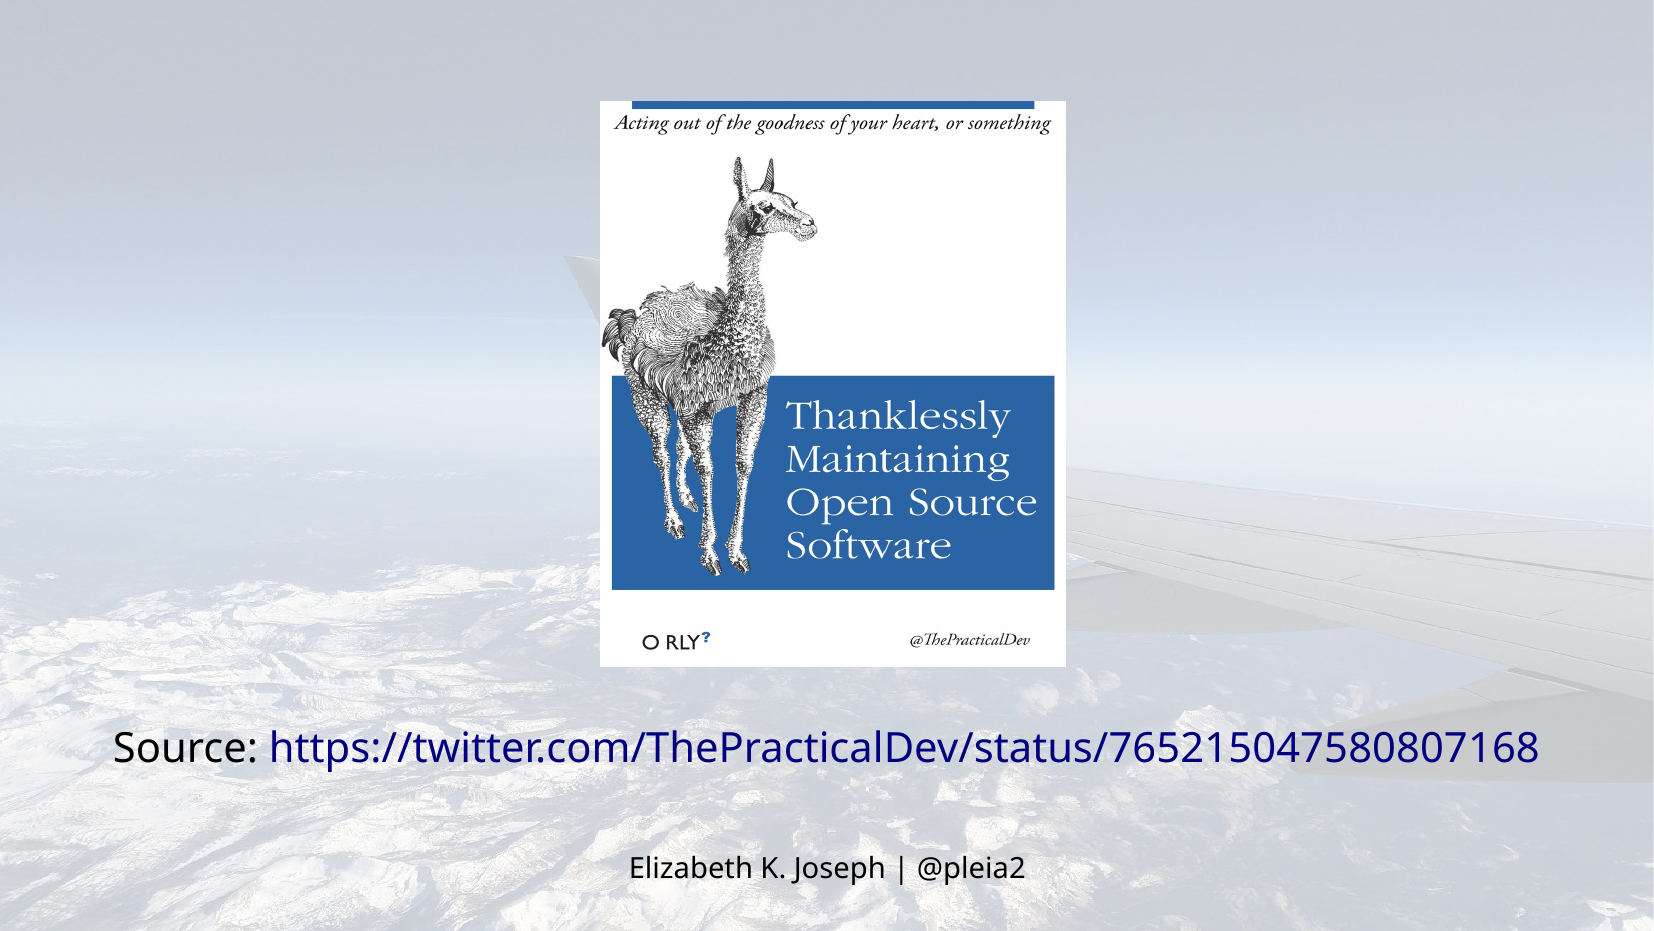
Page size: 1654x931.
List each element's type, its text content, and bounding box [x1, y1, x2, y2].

picture [0, 0, 1654, 931]
subtitle Source: https://twitter.com/ThePracticalDev/status/765215047580807168 [82, 682, 1571, 811]
